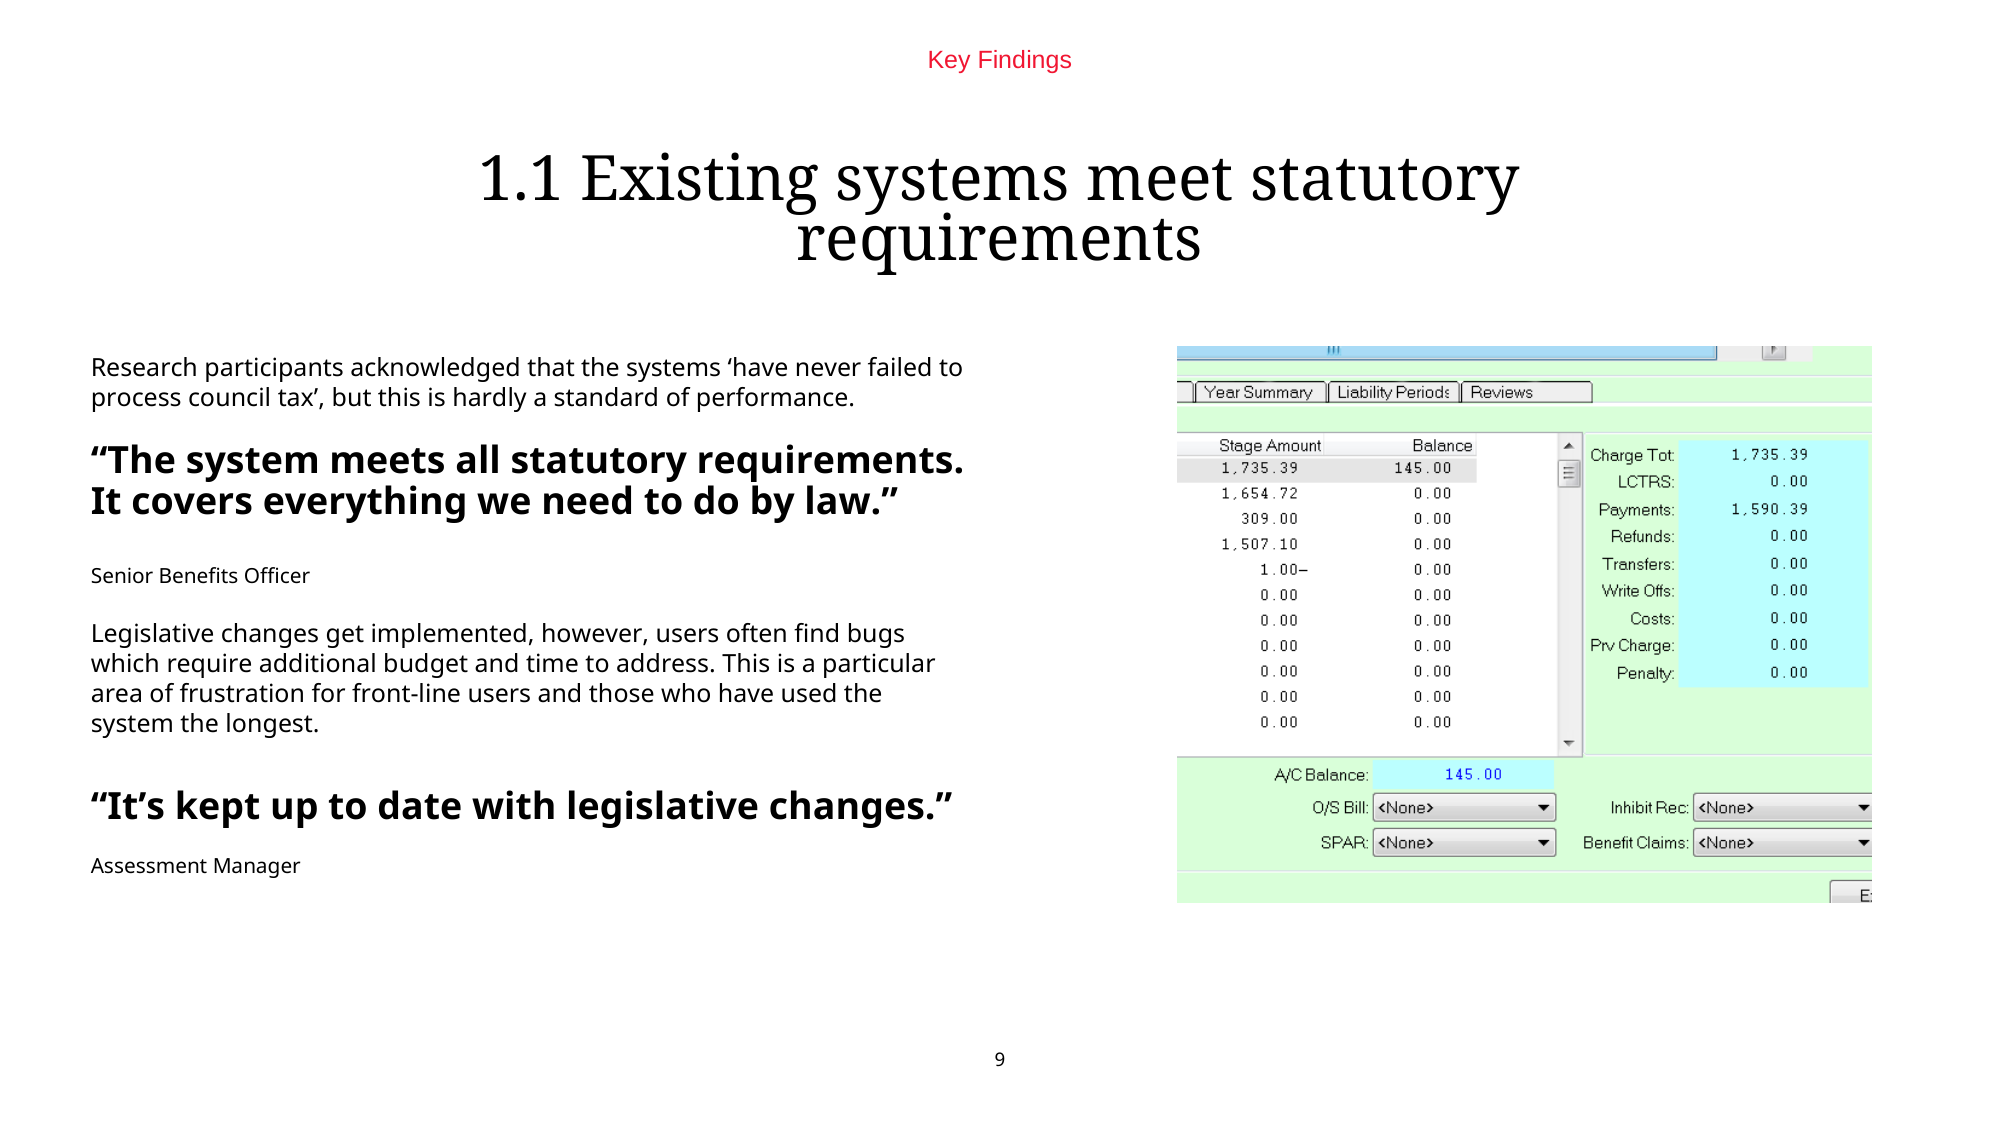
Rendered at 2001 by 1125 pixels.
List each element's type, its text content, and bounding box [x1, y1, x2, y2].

text_box Research participants acknowledged that the systems ‘have never failed to process council tax’, but this is hardly a standard of performance. “The system meets all statutory requirements. It covers everything we need to do by law.” Senior Benefits Officer Legislative changes get implemented, however, users often find bugs which require additional budget and time to address. This is a particular area of frustration for front-line users and those who have used the system the longest. “It’s kept up to date with legislative changes.” Assessment Manager [84, 345, 980, 1050]
text_box 1.1 Existing systems meet statutory requirements [304, 146, 1696, 246]
text_box Key Findings [864, 40, 1136, 79]
text_box 15 [955, 997, 1045, 1123]
picture [1177, 346, 1872, 903]
